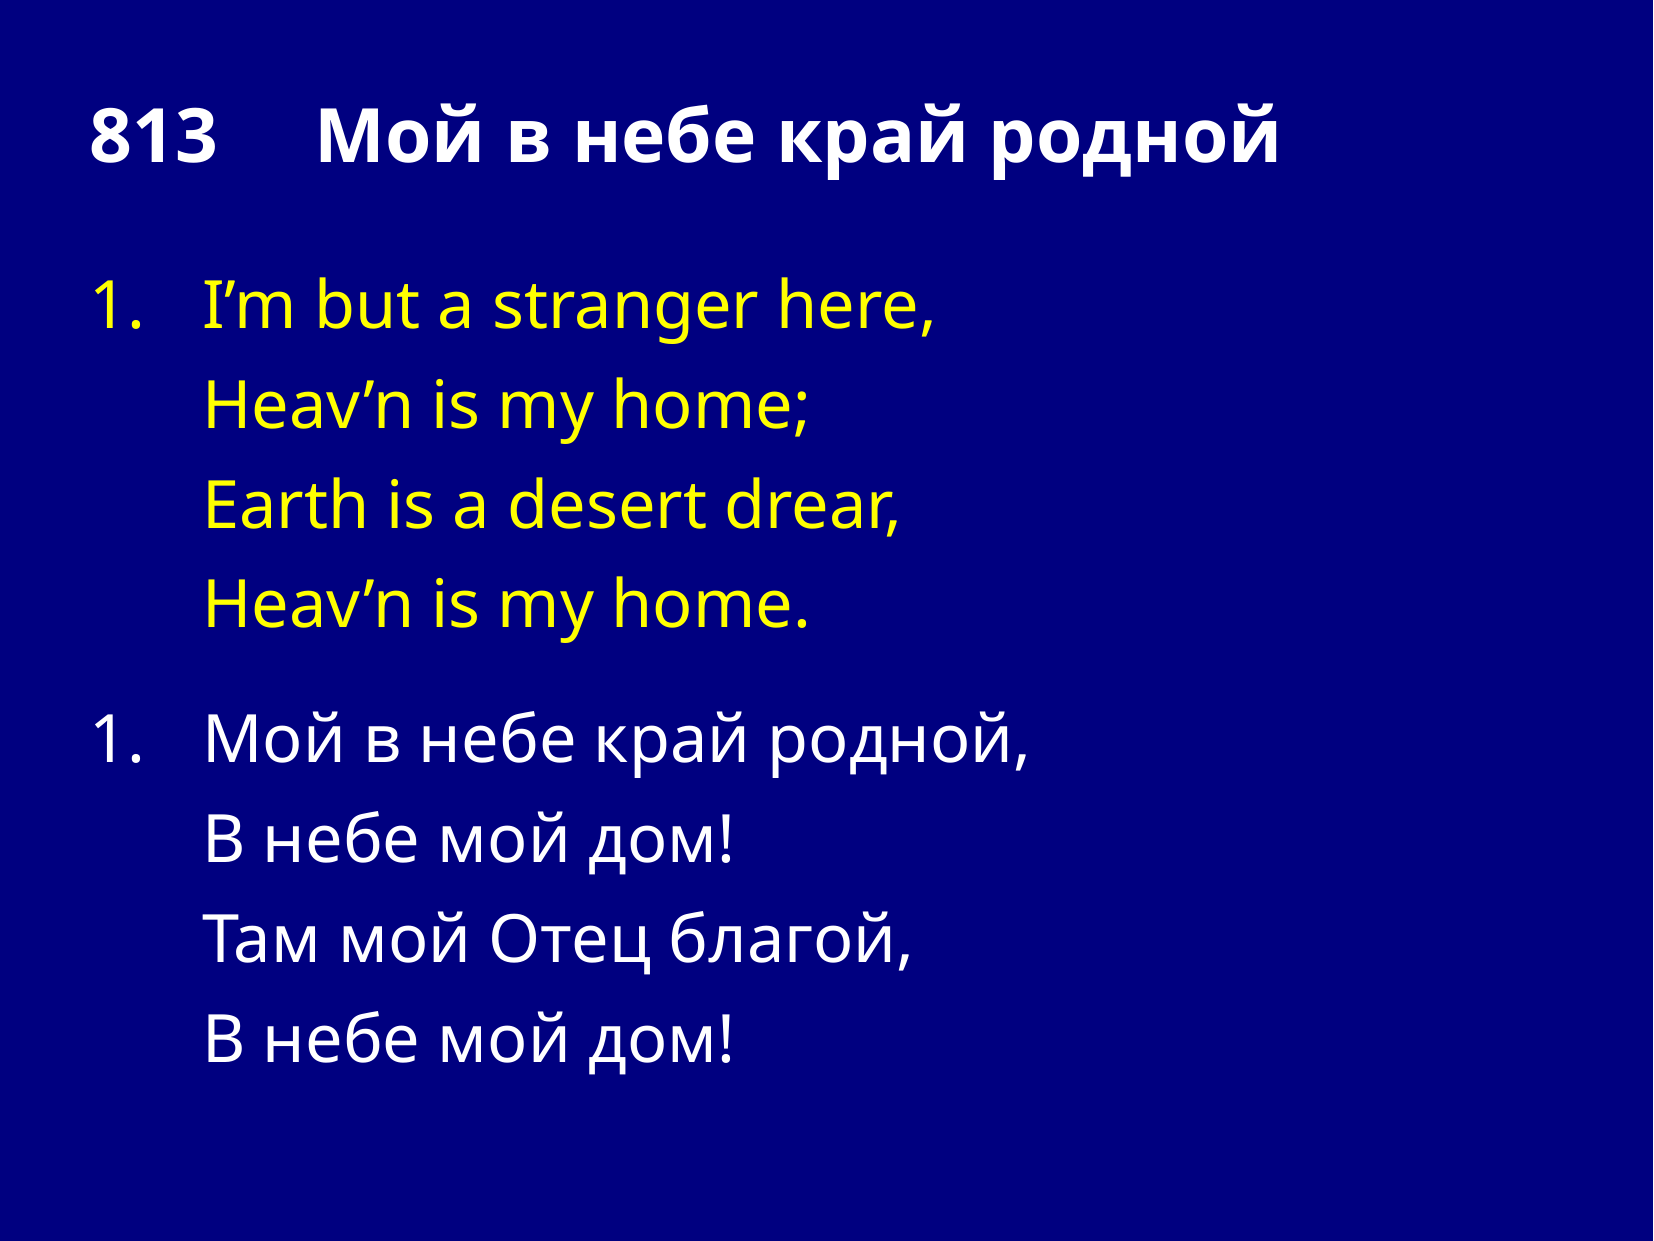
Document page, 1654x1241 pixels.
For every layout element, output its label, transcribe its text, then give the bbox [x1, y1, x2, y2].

text_box 813 Мой в небе край родной [75, 75, 1576, 188]
text_box 1. Мой в небе край родной, В небе мой дом! Там мой Отец благой, В небе мой дом! [75, 675, 1576, 1163]
text_box 1. I’m but a stranger here, Heav’n is my home; Earth is a desert drear, Heav’n is my home. [75, 188, 1576, 638]
